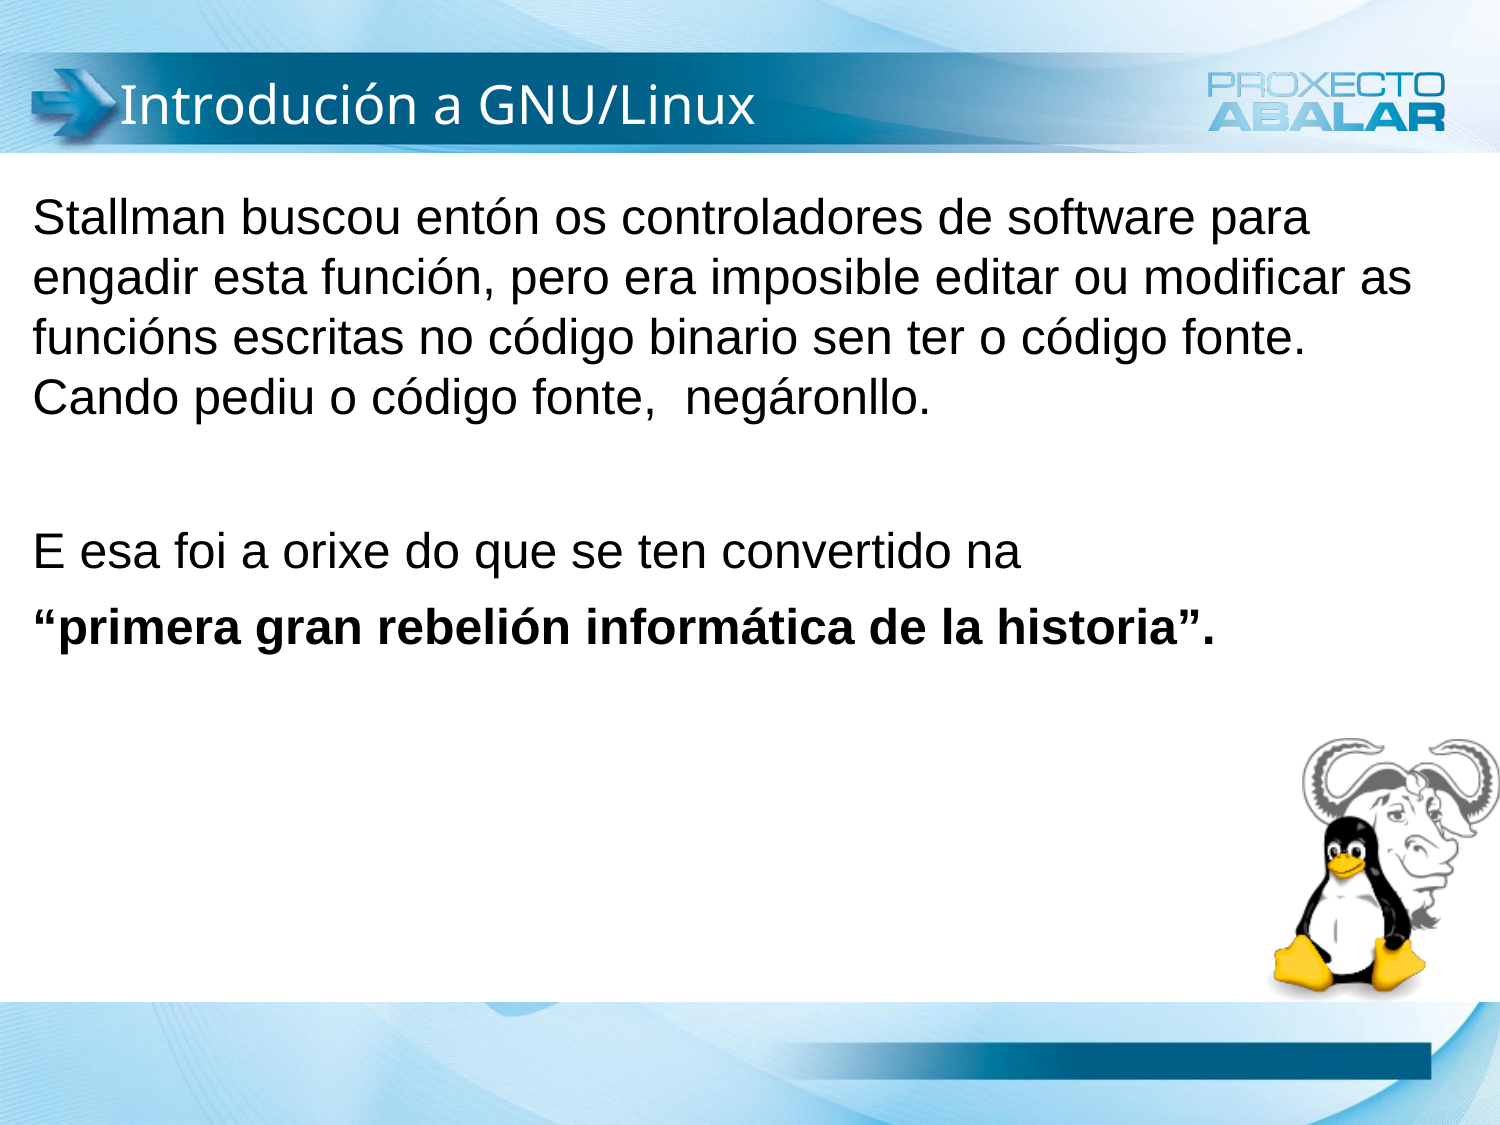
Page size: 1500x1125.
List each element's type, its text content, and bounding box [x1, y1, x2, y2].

picture [0, 738, 1500, 1125]
text_box Introdución a GNU/Linux [104, 62, 772, 143]
list Stallman buscou entón os controladores de software para engadir esta función, pero era imposible editar ou modificar as funcións escritas no código binario sen ter o código fonte. Cando pediu o código fonte, negáronllo. E esa foi a orixe do que se ten convertido na “primera gran rebelión informática de la historia”. [17, 177, 1471, 981]
picture [0, 0, 1500, 153]
